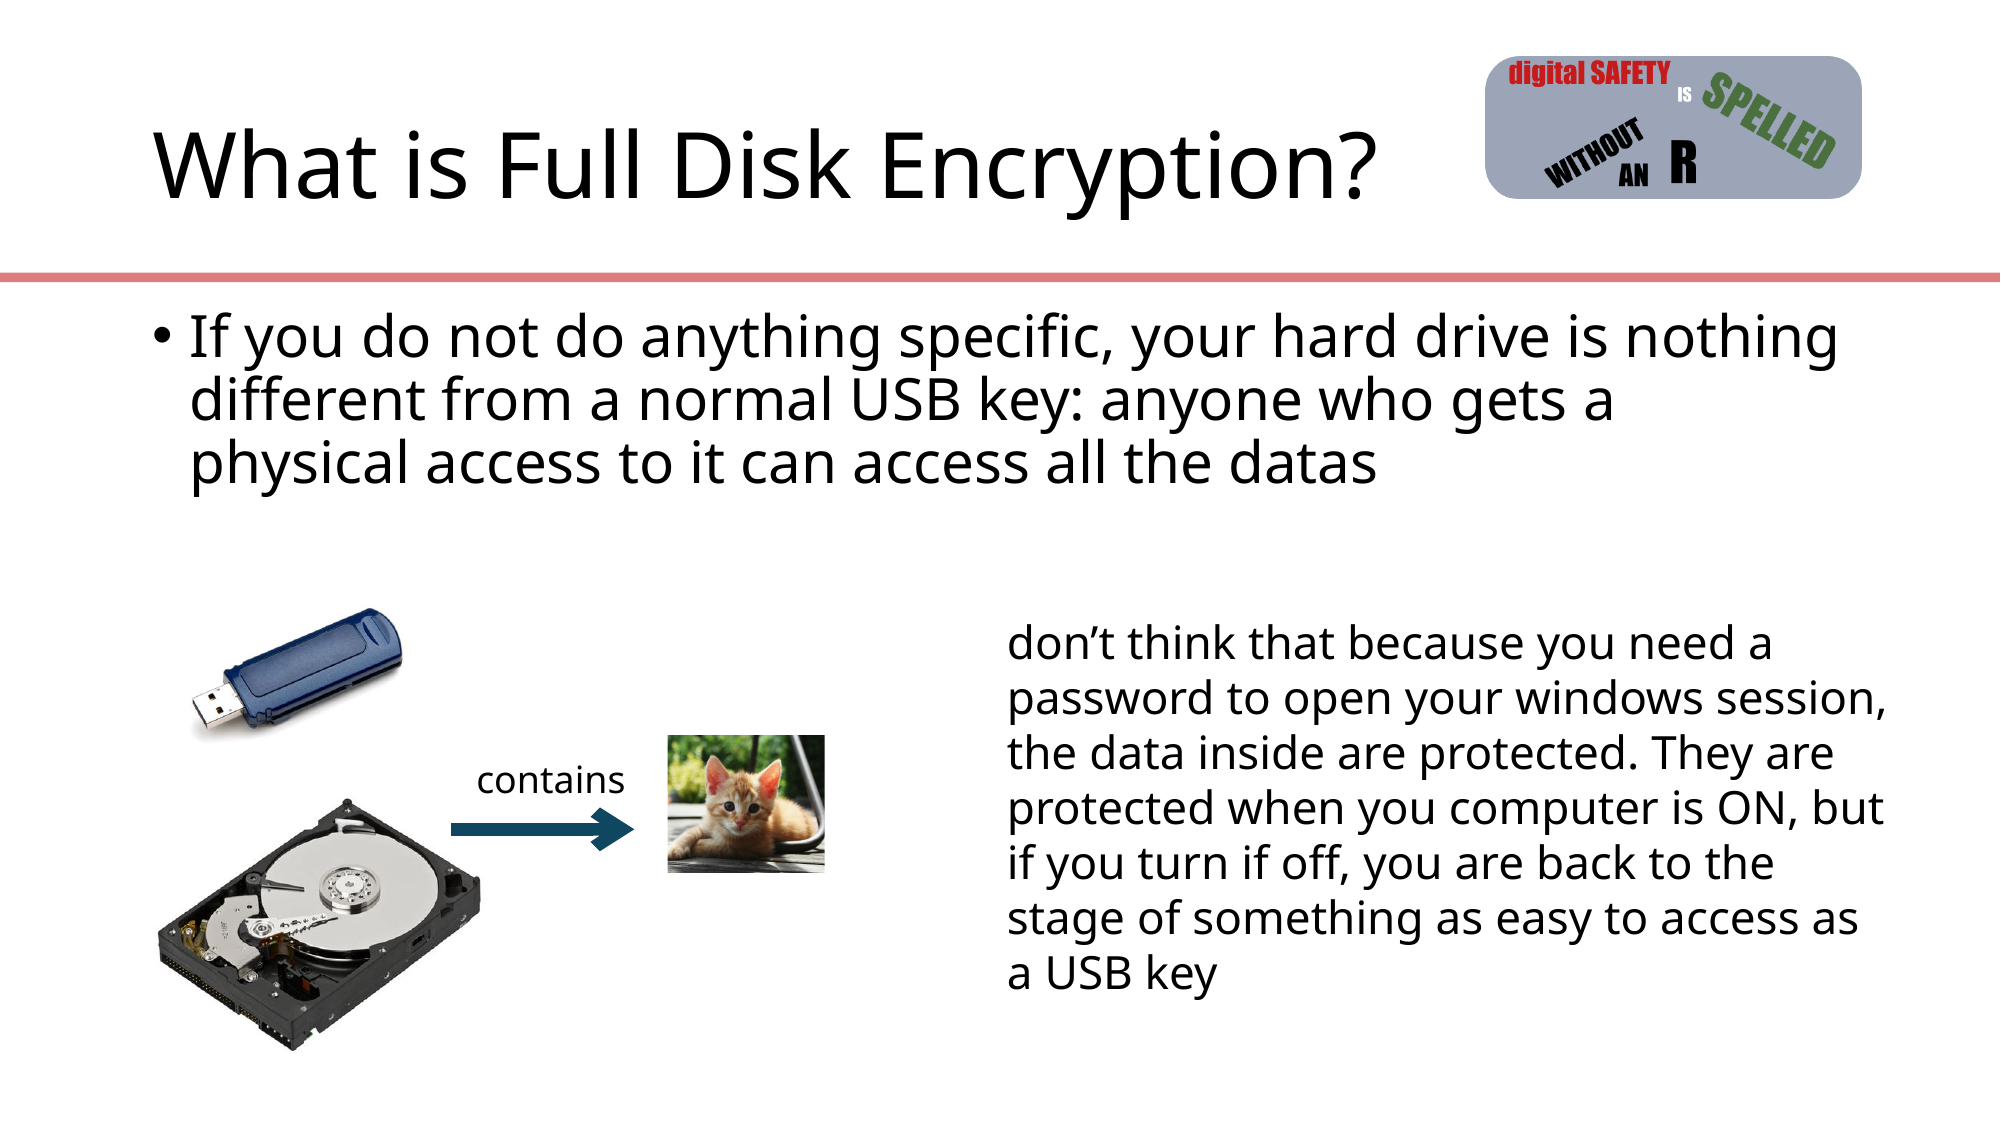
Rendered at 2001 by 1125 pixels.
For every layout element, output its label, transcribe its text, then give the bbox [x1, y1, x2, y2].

title What is Full Disk Encryption? [137, 59, 1863, 278]
picture [667, 735, 825, 873]
picture [137, 575, 498, 1069]
list If you do not do anything specific, your hard drive is nothing different from a normal USB key: anyone who gets a physical access to it can access all the datas [137, 299, 1863, 1014]
text_box contains [461, 748, 641, 810]
text_box don’t think that because you need a password to open your windows session, the data inside are protected. They are protected when you computer is ON, but if you turn if off, you are back to the stage of something as easy to access as a USB key [991, 606, 1905, 1007]
